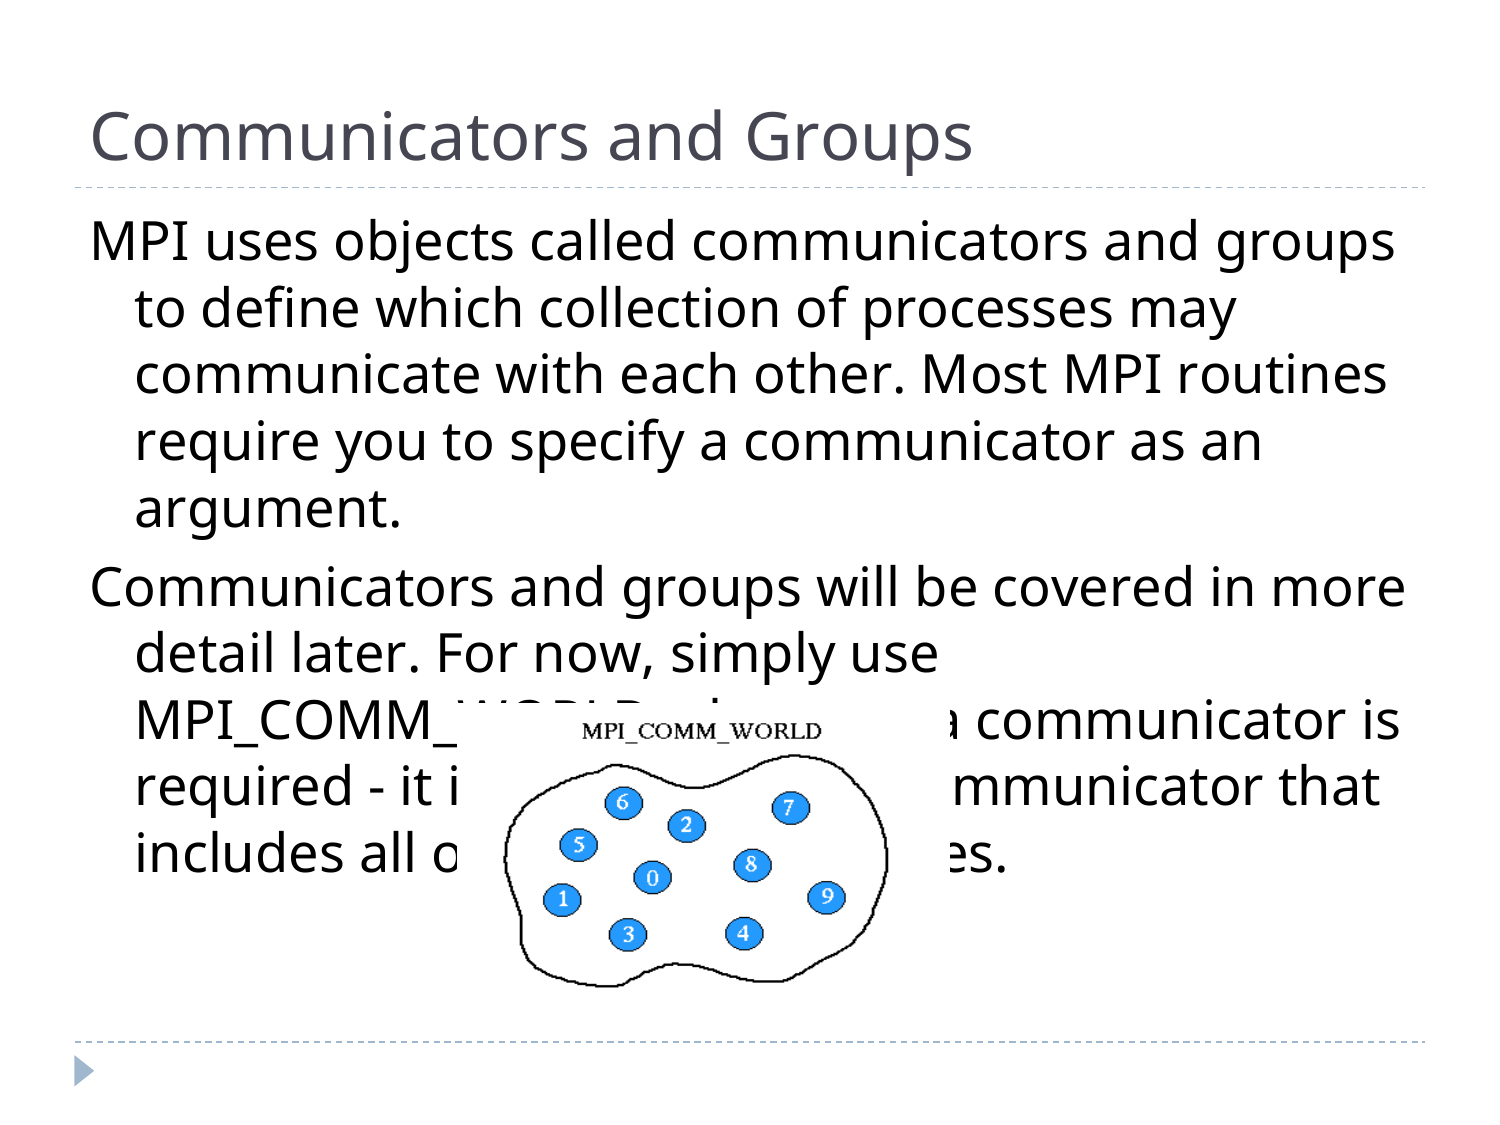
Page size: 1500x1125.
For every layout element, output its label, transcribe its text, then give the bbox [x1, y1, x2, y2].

list MPI uses objects called communicators and groups to define which collection of processes may communicate with each other. Most MPI routines require you to specify a communicator as an argument. Communicators and groups will be covered in more detail later. For now, simply use MPI_COMM_WORLD whenever a communicator is required - it is the predefined communicator that includes all of your MPI processes. [75, 199, 1426, 825]
title Communicators and Groups [75, 24, 1426, 188]
picture [457, 703, 950, 1027]
